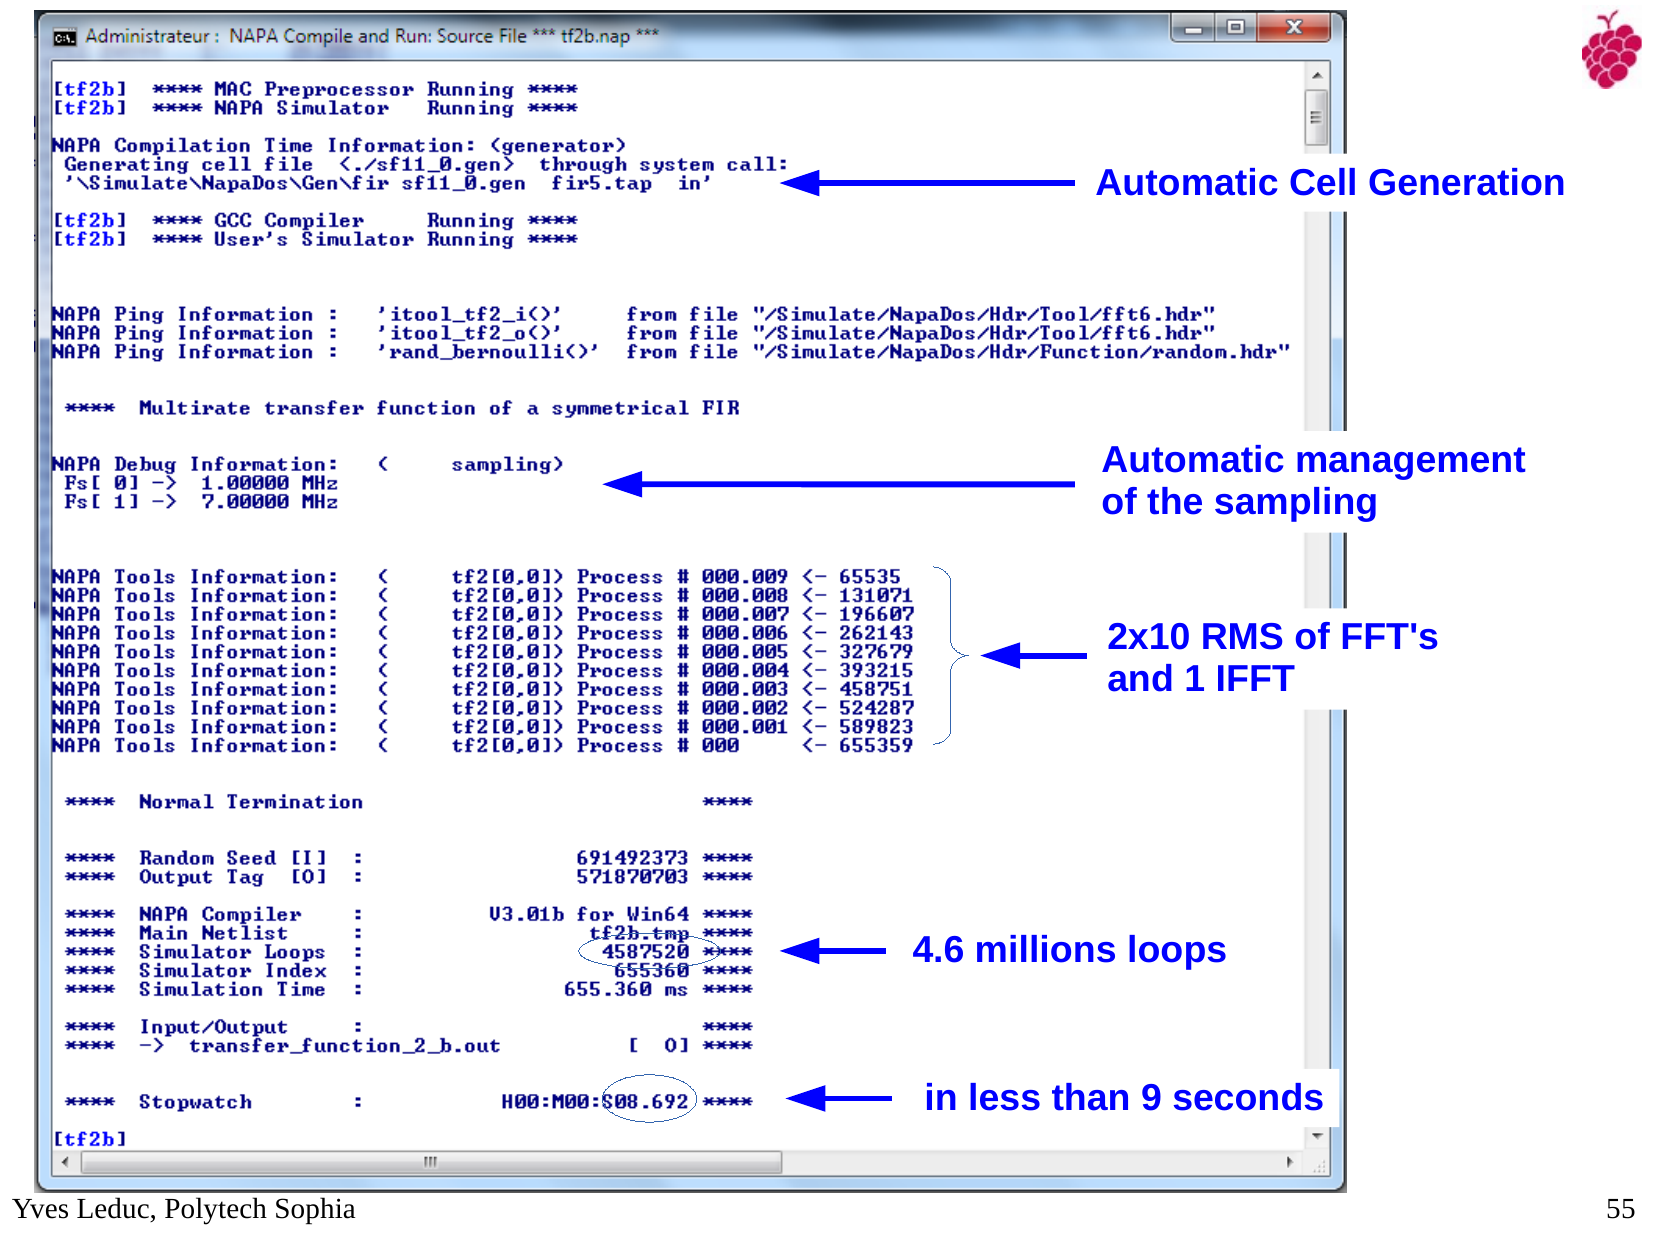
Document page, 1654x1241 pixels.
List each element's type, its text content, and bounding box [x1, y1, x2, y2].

text_box Automatic Cell Generation [1080, 153, 1582, 212]
text_box in less than 9 seconds [909, 1068, 1340, 1128]
picture [34, 10, 1347, 1193]
text_box Automatic management of the sampling [1086, 431, 1542, 533]
picture [1582, 5, 1642, 89]
text_box 4.6 millions loops [897, 921, 1243, 980]
text_box 2x10 RMS of FFT's and 1 IFFT [1092, 608, 1455, 710]
